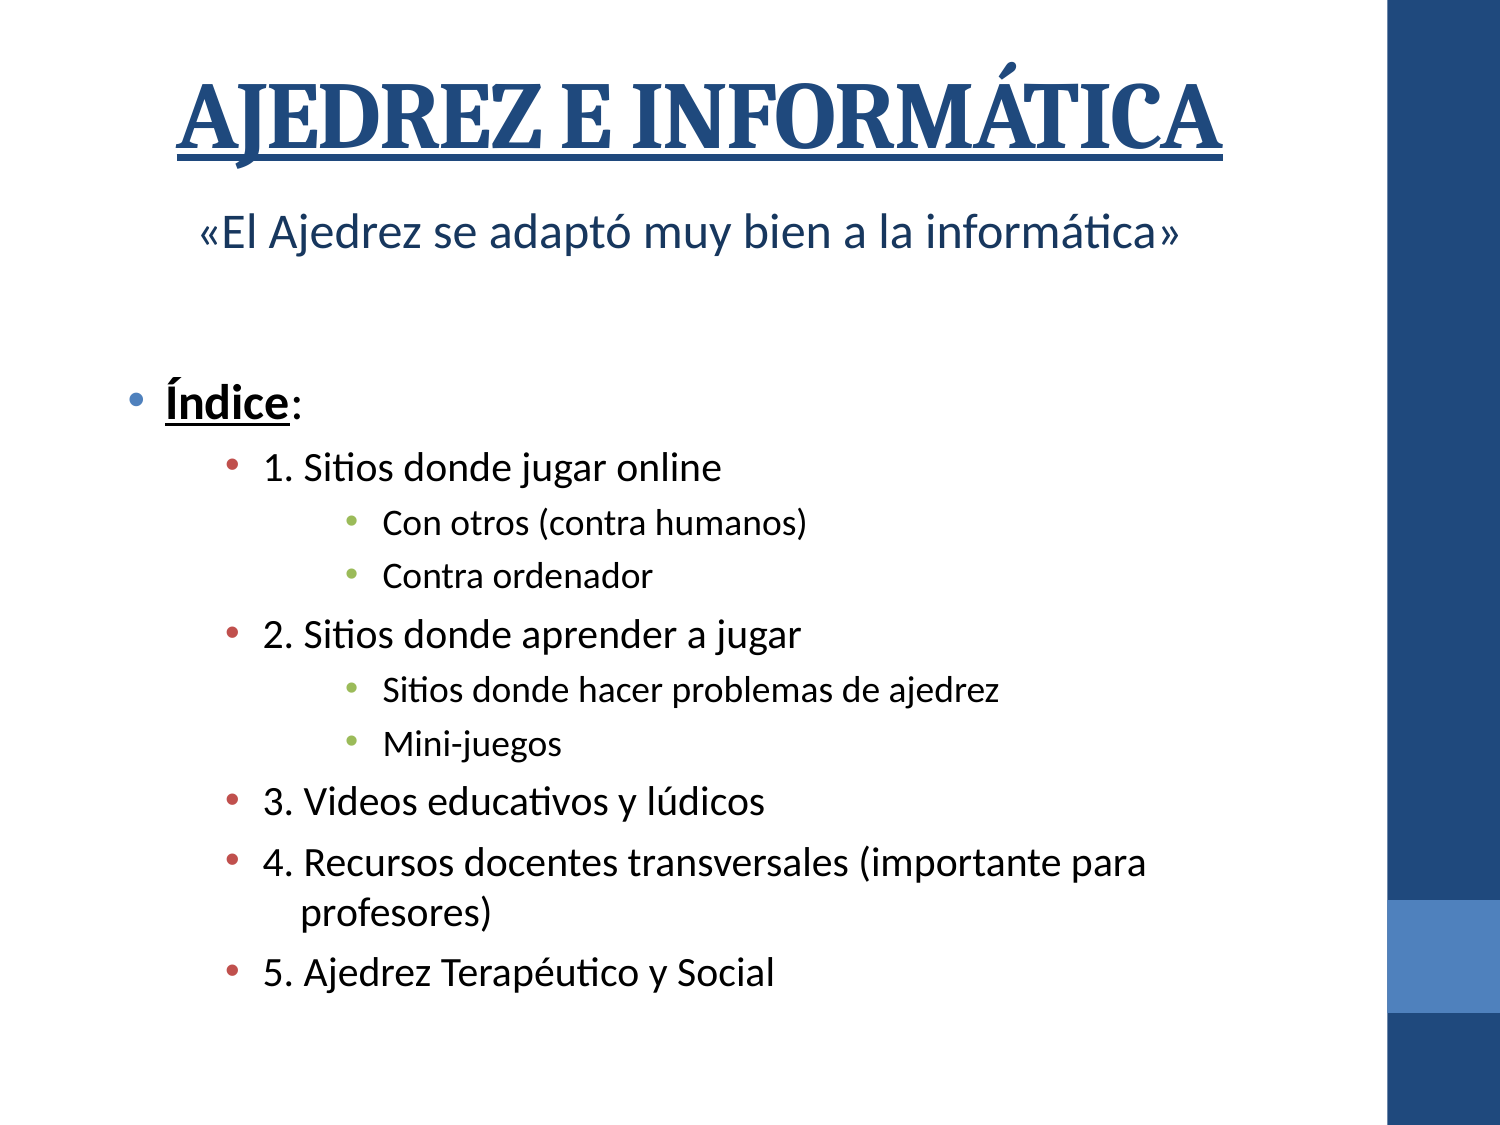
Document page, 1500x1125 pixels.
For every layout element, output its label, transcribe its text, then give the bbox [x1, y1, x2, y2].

title AJEDREZ E INFORMÁTICA [75, 45, 1326, 185]
list Índice: 1. Sitios donde jugar online Con otros (contra humanos) Contra ordenador 2. Sitios donde aprender a jugar Sitios donde hacer problemas de ajedrez Mini-juegos 3. Videos educativos y lúdicos 4. Recursos docentes transversales (importante para profesores) 5. Ajedrez Terapéutico y Social [75, 361, 1326, 1051]
text_box «El Ajedrez se adaptó muy bien a la informática» [134, 190, 1245, 267]
